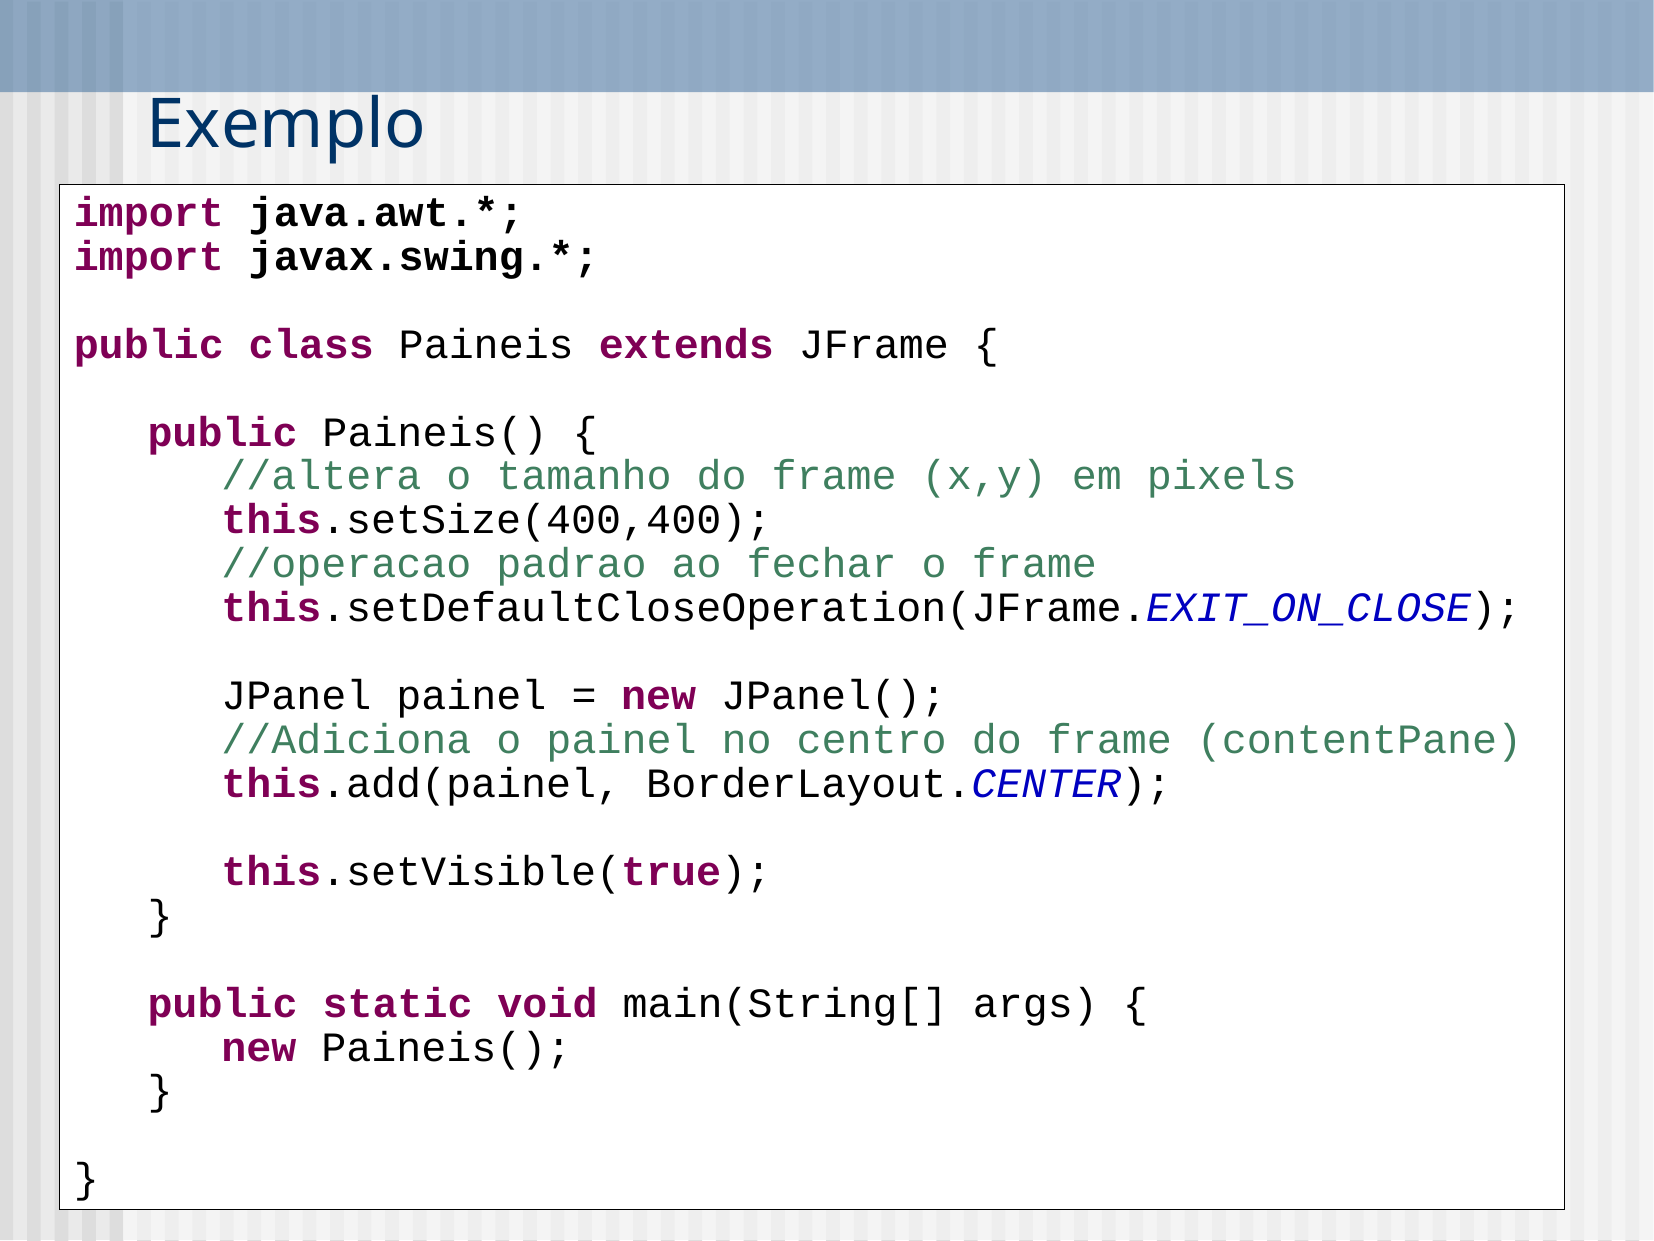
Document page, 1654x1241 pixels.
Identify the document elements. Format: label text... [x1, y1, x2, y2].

text_box import java.awt.*; import javax.swing.*; public class Paineis extends JFrame { public Paineis() { //altera o tamanho do frame (x,y) em pixels this.setSize(400,400); //operacao padrao ao fechar o frame this.setDefaultCloseOperation(JFrame.EXIT_ON_CLOSE); JPanel painel = new JPanel(); //Adiciona o painel no centro do frame (contentPane) this.add(painel, BorderLayout.CENTER); this.setVisible(true); } public static void main(String[] args) { new Paineis(); } } [59, 184, 1565, 1193]
title Exemplo [146, 29, 1536, 184]
